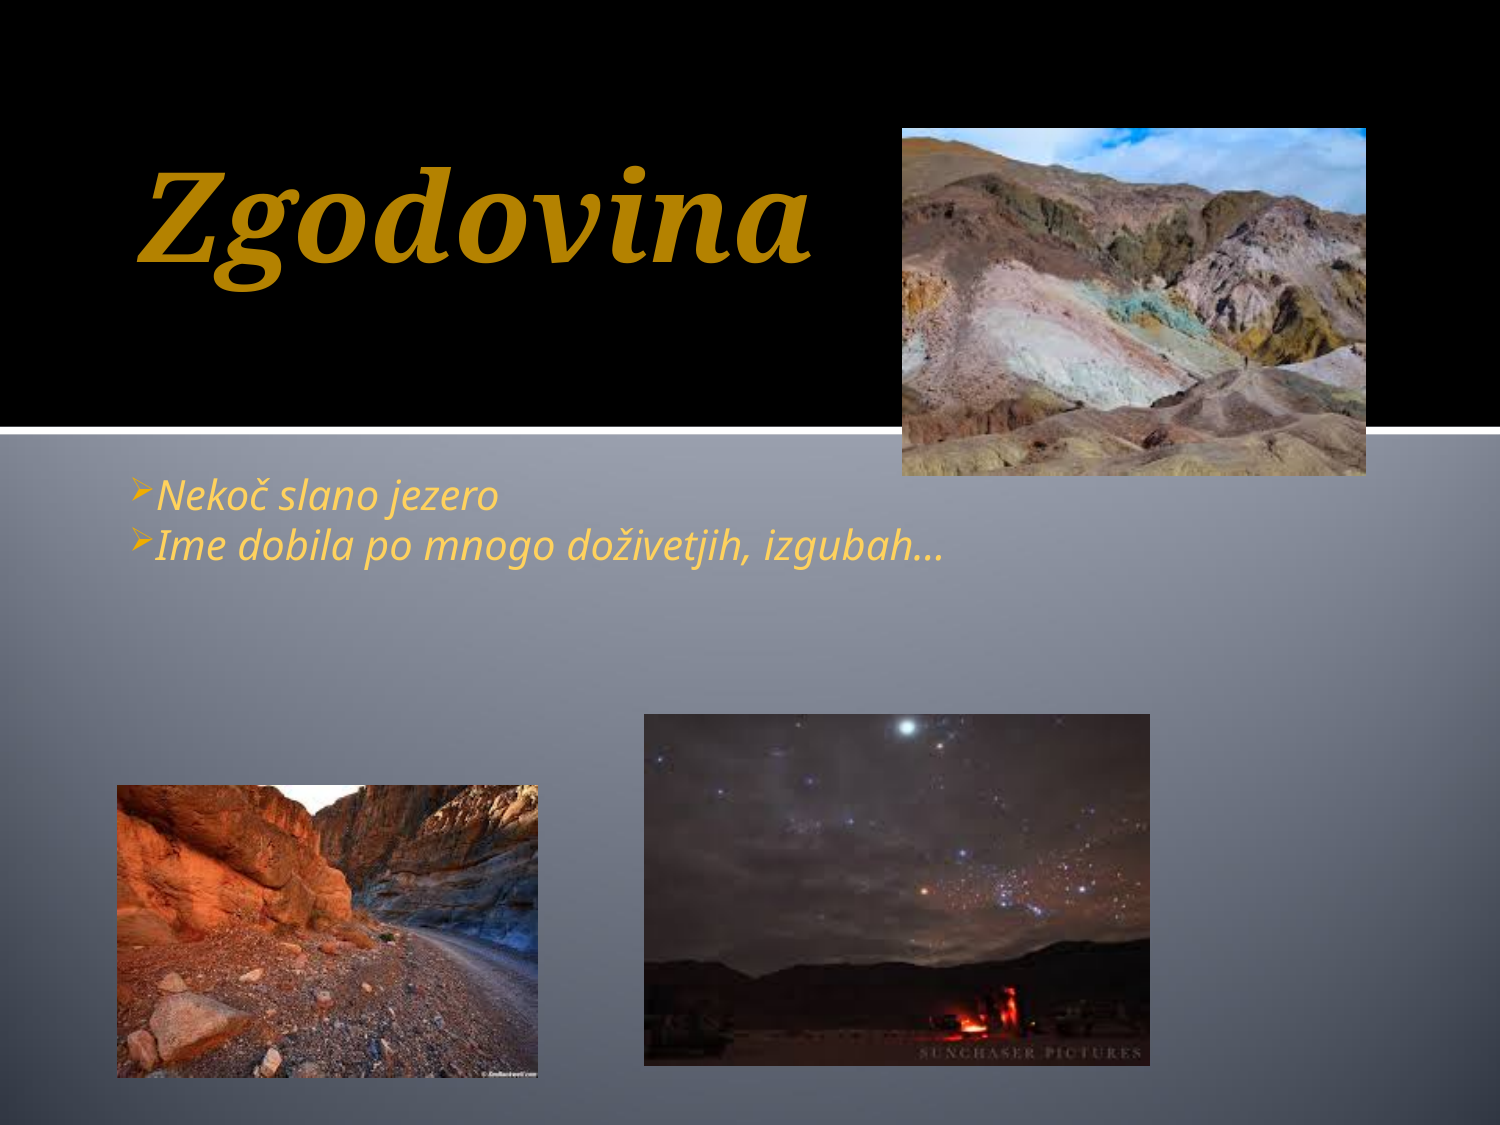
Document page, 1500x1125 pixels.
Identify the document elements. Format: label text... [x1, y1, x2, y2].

title Zgodovina [123, 19, 1438, 288]
list Nekoč slano jezero Ime dobila po mnogo doživetjih, izgubah… [105, 468, 1422, 1008]
picture [0, 128, 1500, 1125]
